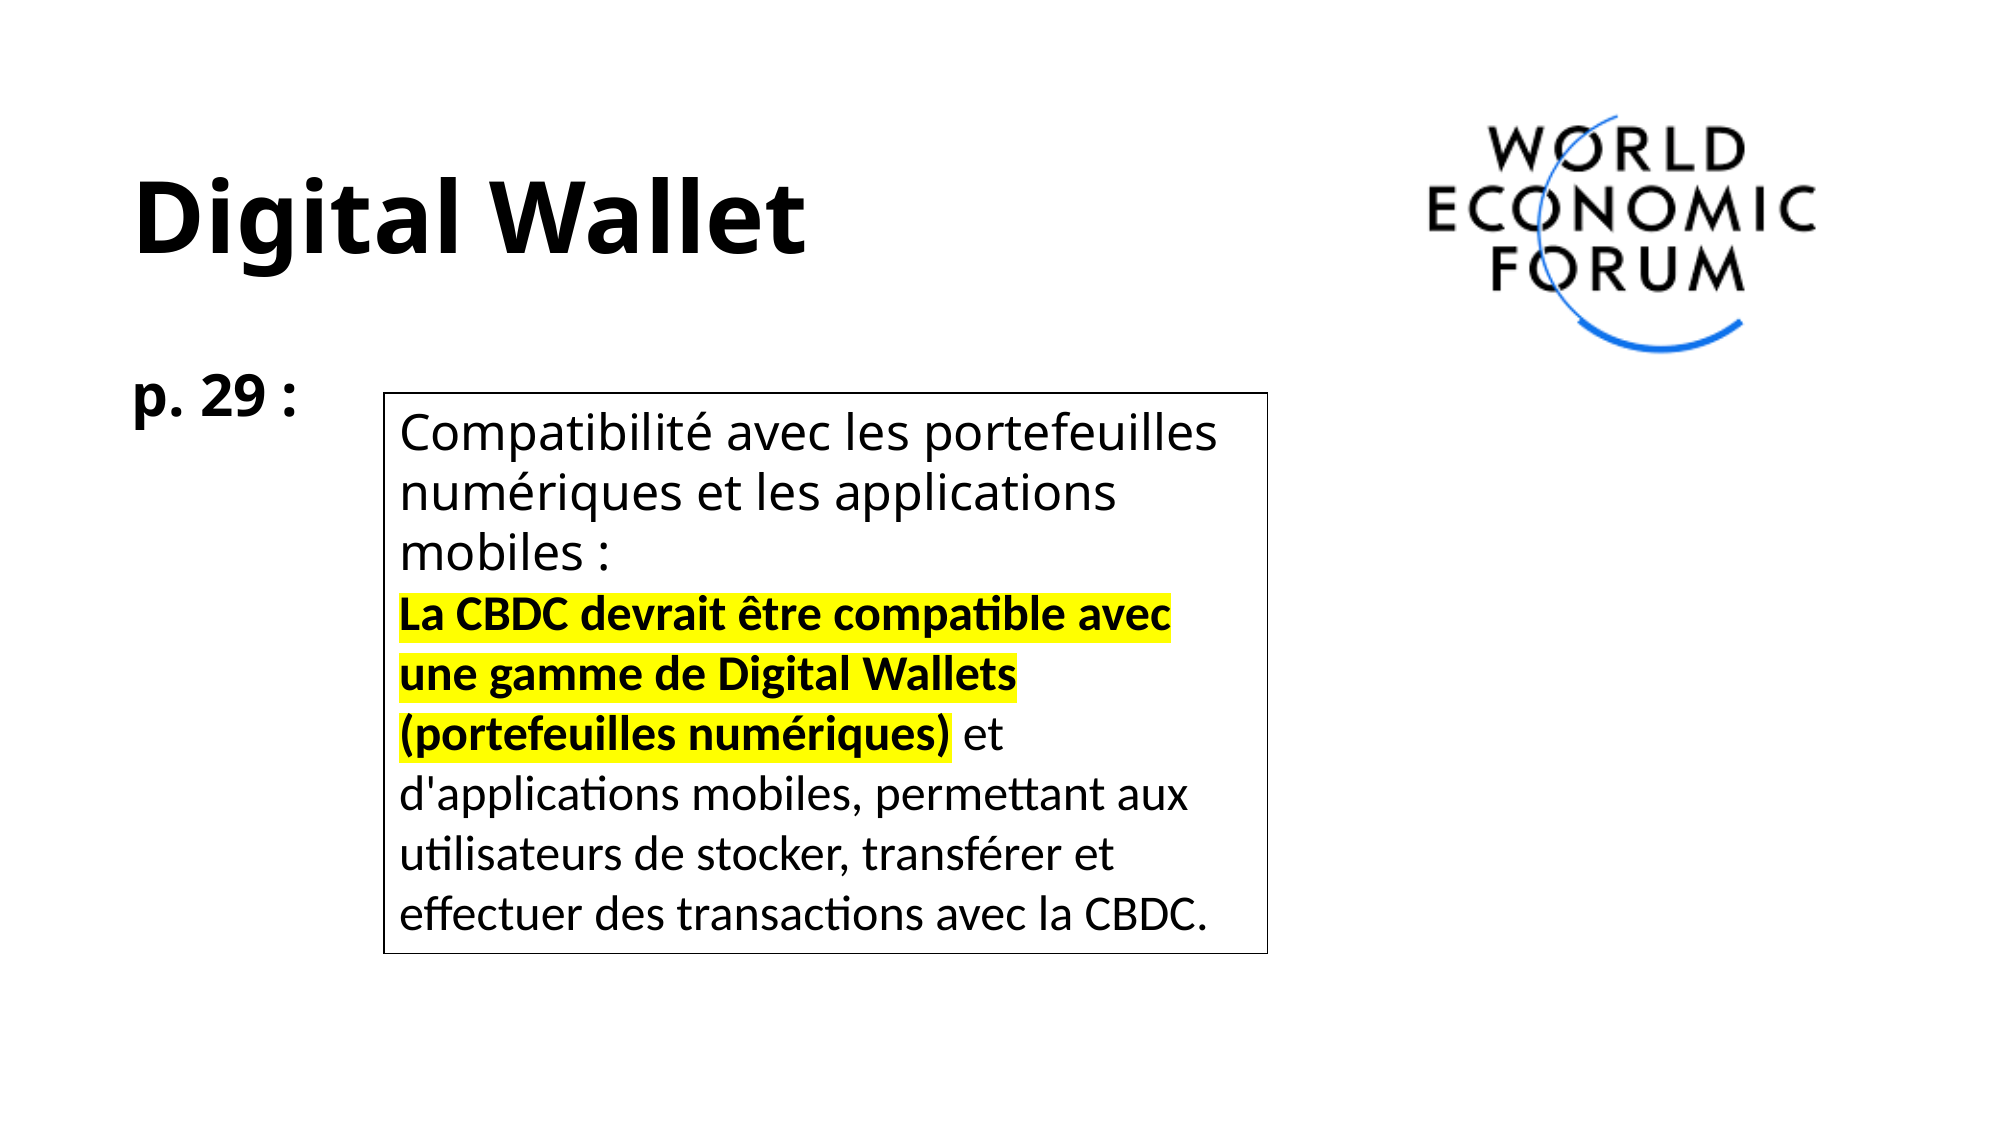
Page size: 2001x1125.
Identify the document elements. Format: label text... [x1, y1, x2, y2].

text_box p. 29 : [116, 350, 359, 437]
picture [1407, 55, 1839, 387]
title Digital Wallet [116, 112, 1407, 330]
text_box Compatibilité avec les portefeuilles numériques et les applications mobiles : La CBDC devrait être compatible avec une gamme de Digital Wallets (portefeuilles numériques) et d'applications mobiles, permettant aux utilisateurs de stocker, transférer et effectuer des transactions avec la CBDC. [384, 393, 1268, 954]
